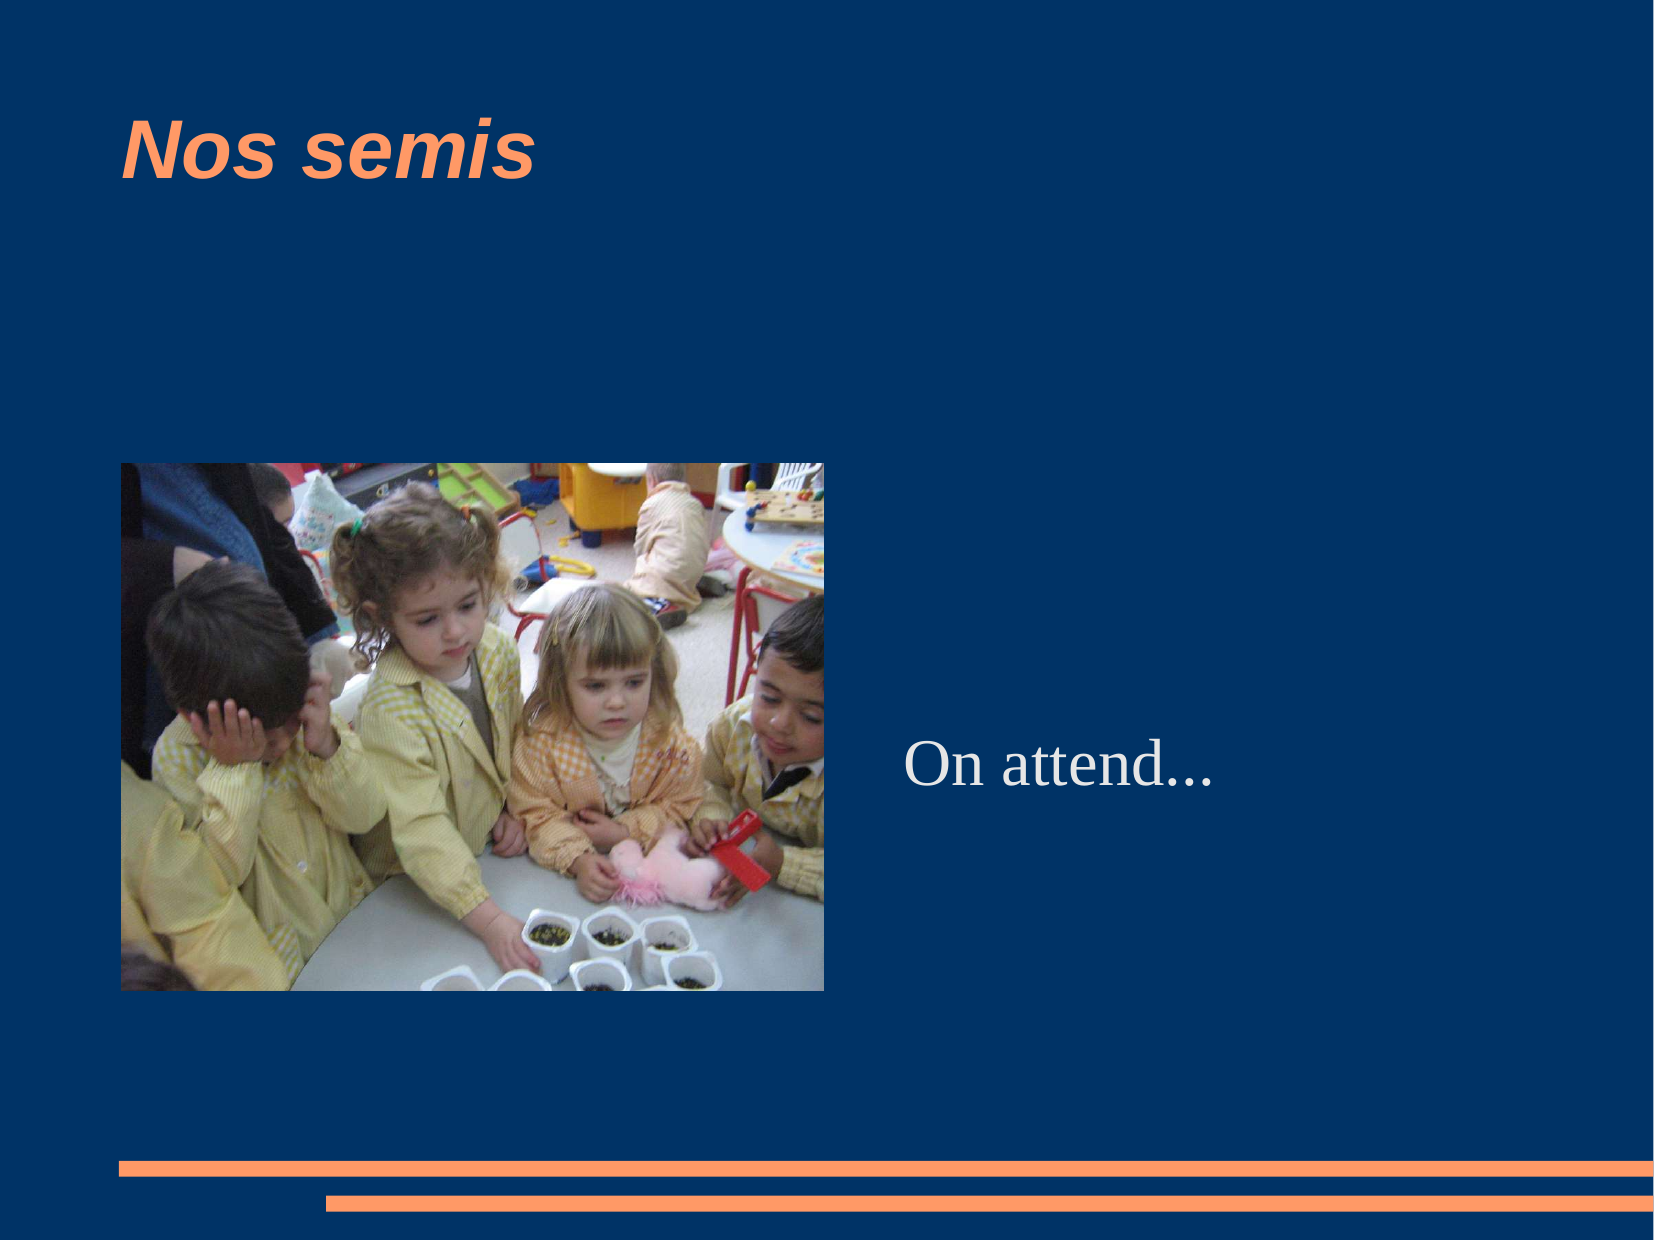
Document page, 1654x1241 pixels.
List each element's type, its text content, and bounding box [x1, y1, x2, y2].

list On attend... [885, 725, 1589, 1241]
title Nos semis [121, 46, 1534, 254]
picture [121, 463, 824, 991]
